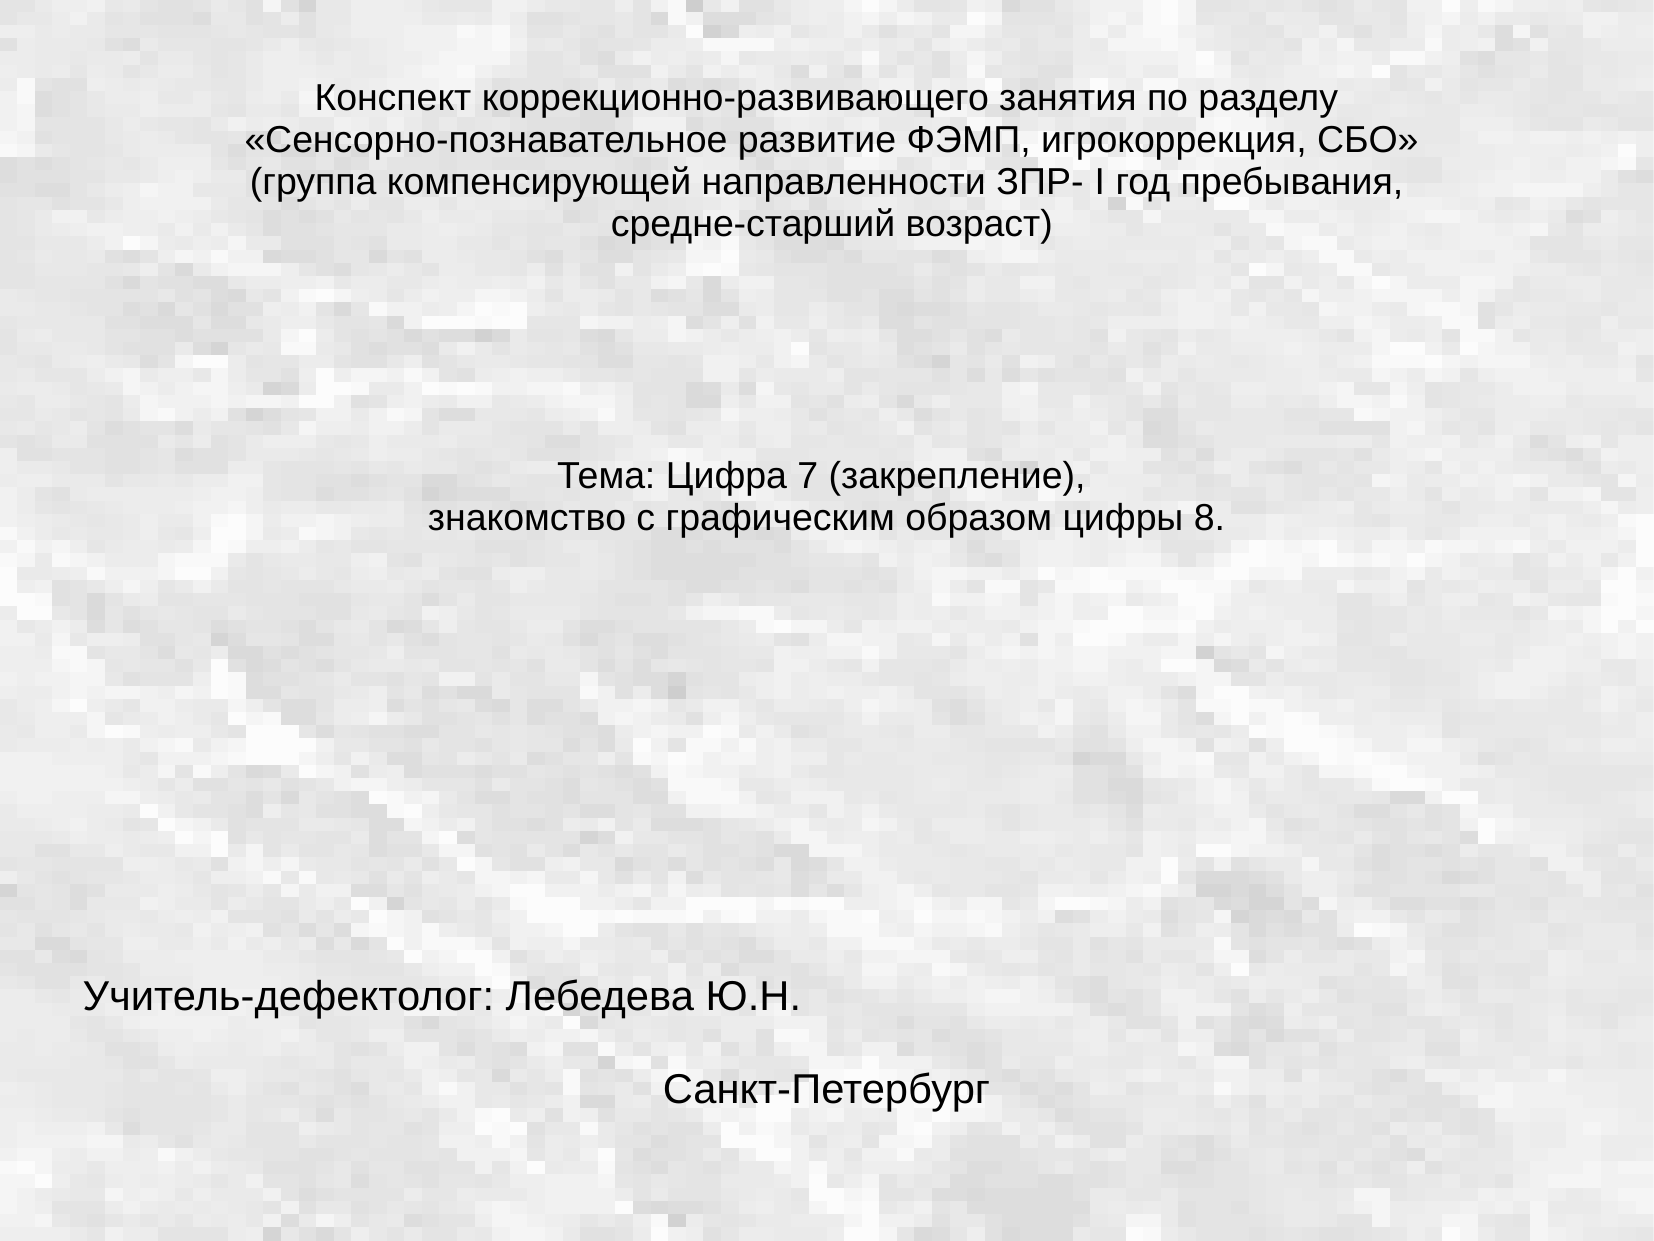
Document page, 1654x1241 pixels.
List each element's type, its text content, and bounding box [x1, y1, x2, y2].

picture [0, 0, 1654, 1241]
subtitle Конспект коррекционно-развивающего занятия по разделу «Сенсорно-познавательное развитие ФЭМП, игрокоррекция, СБО» (группа компенсирующей направленности ЗПР- I год пребывания, средне-старший возраст) Тема: Цифра 7 (закрепление), знакомство с графическим образом цифры 8. Учитель-дефектолог: Лебедева Ю.Н. Санкт-Петербург [82, 29, 1571, 1159]
